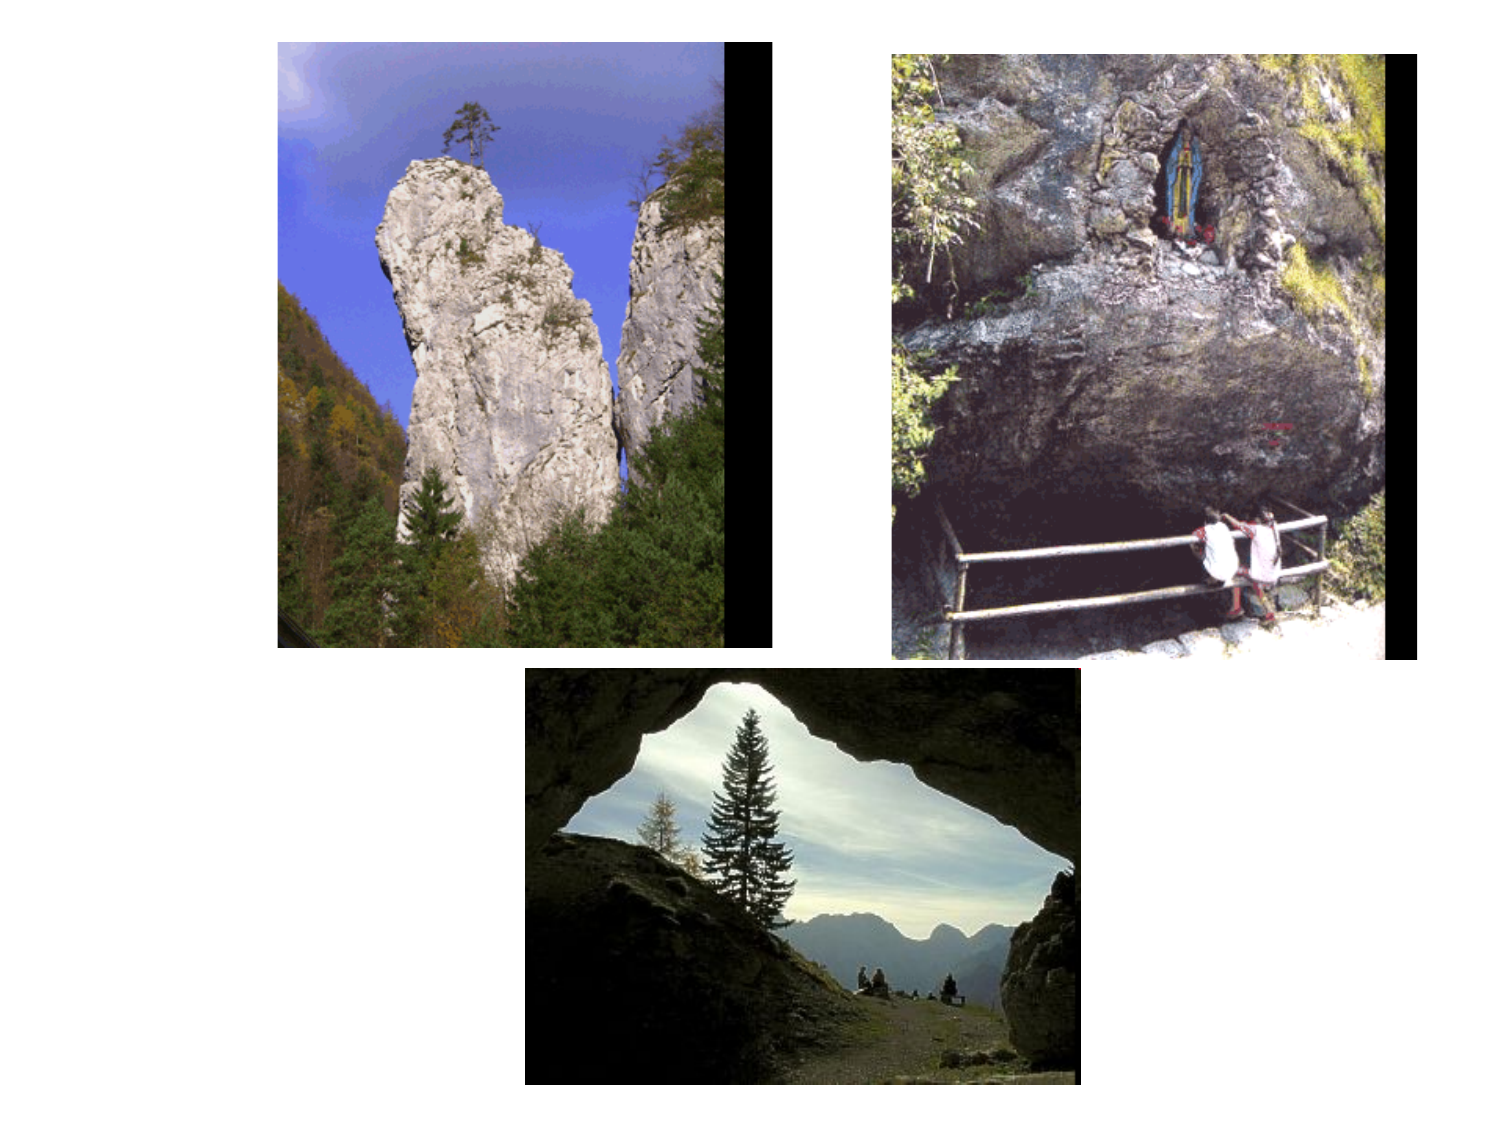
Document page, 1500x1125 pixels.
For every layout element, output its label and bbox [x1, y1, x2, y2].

picture [525, 668, 1081, 1085]
picture [277, 42, 773, 648]
picture [891, 54, 1418, 660]
